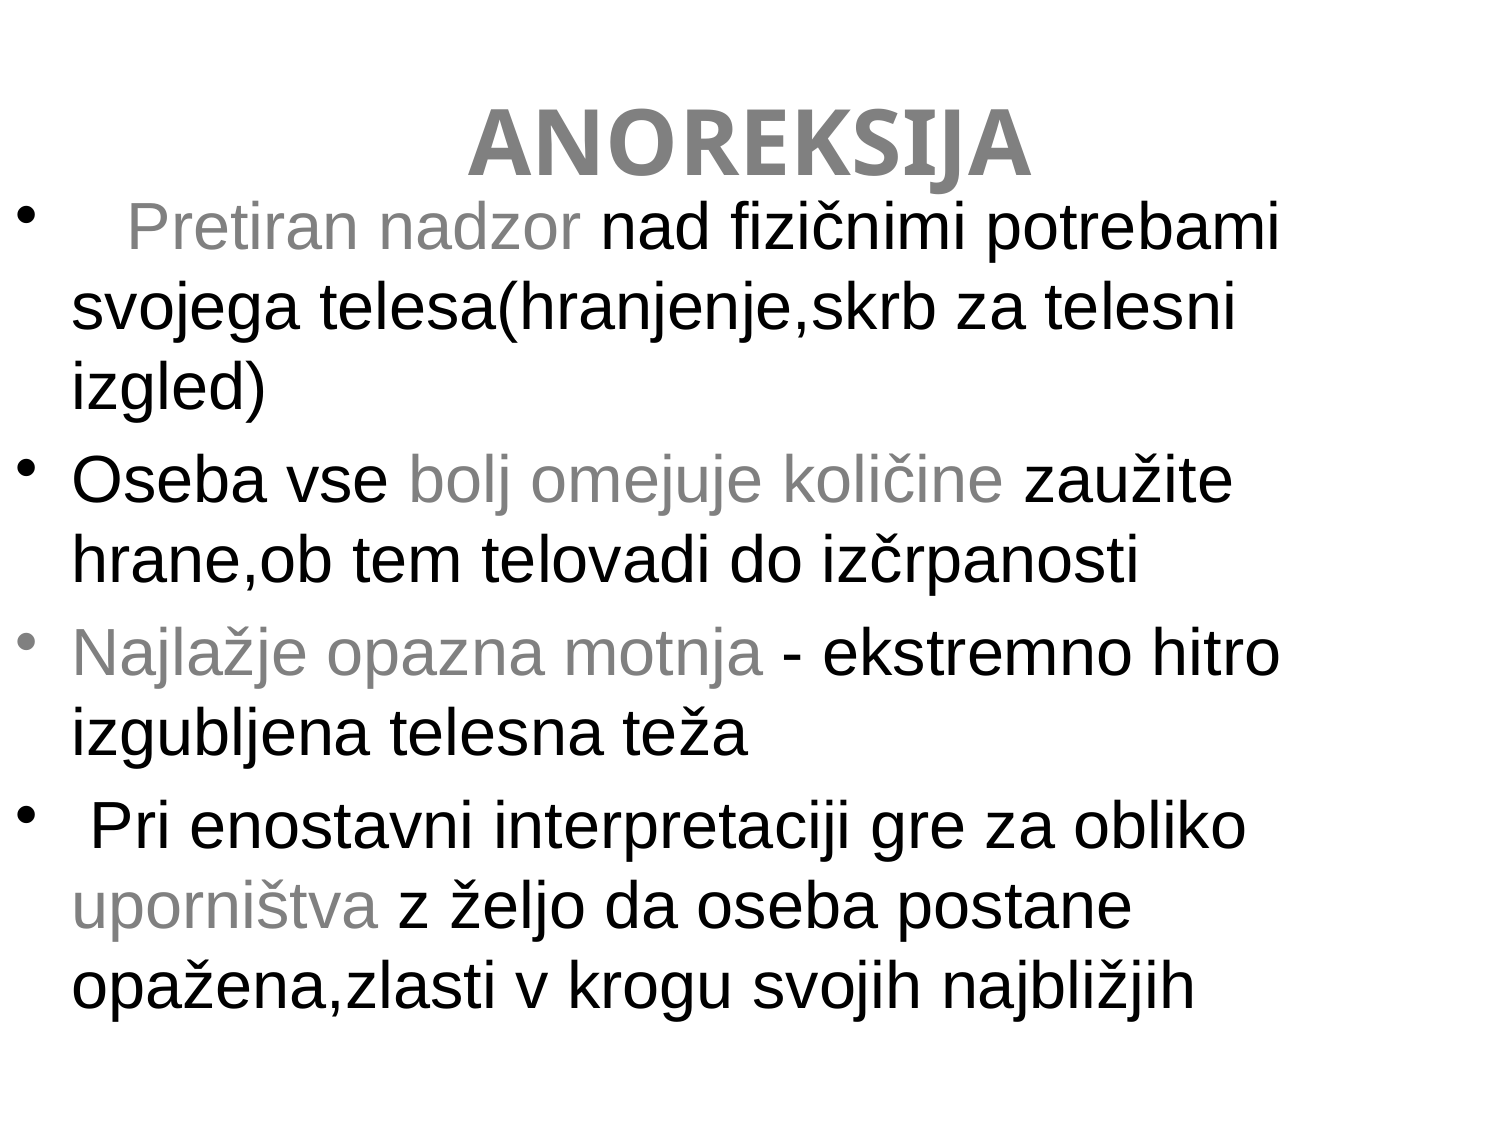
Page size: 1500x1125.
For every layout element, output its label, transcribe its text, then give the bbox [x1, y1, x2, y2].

title ANOREKSIJA [75, 45, 1425, 174]
list Pretiran nadzor nad fizičnimi potrebami svojega telesa(hranjenje,skrb za telesni izgled) Oseba vse bolj omejuje količine zaužite hrane,ob tem telovadi do izčrpanosti Najlažje opazna motnja - ekstremno hitro izgubljena telesna teža Pri enostavni interpretaciji gre za obliko uporništva z željo da oseba postane opažena,zlasti v krogu svojih najbližjih [0, 174, 1425, 1063]
